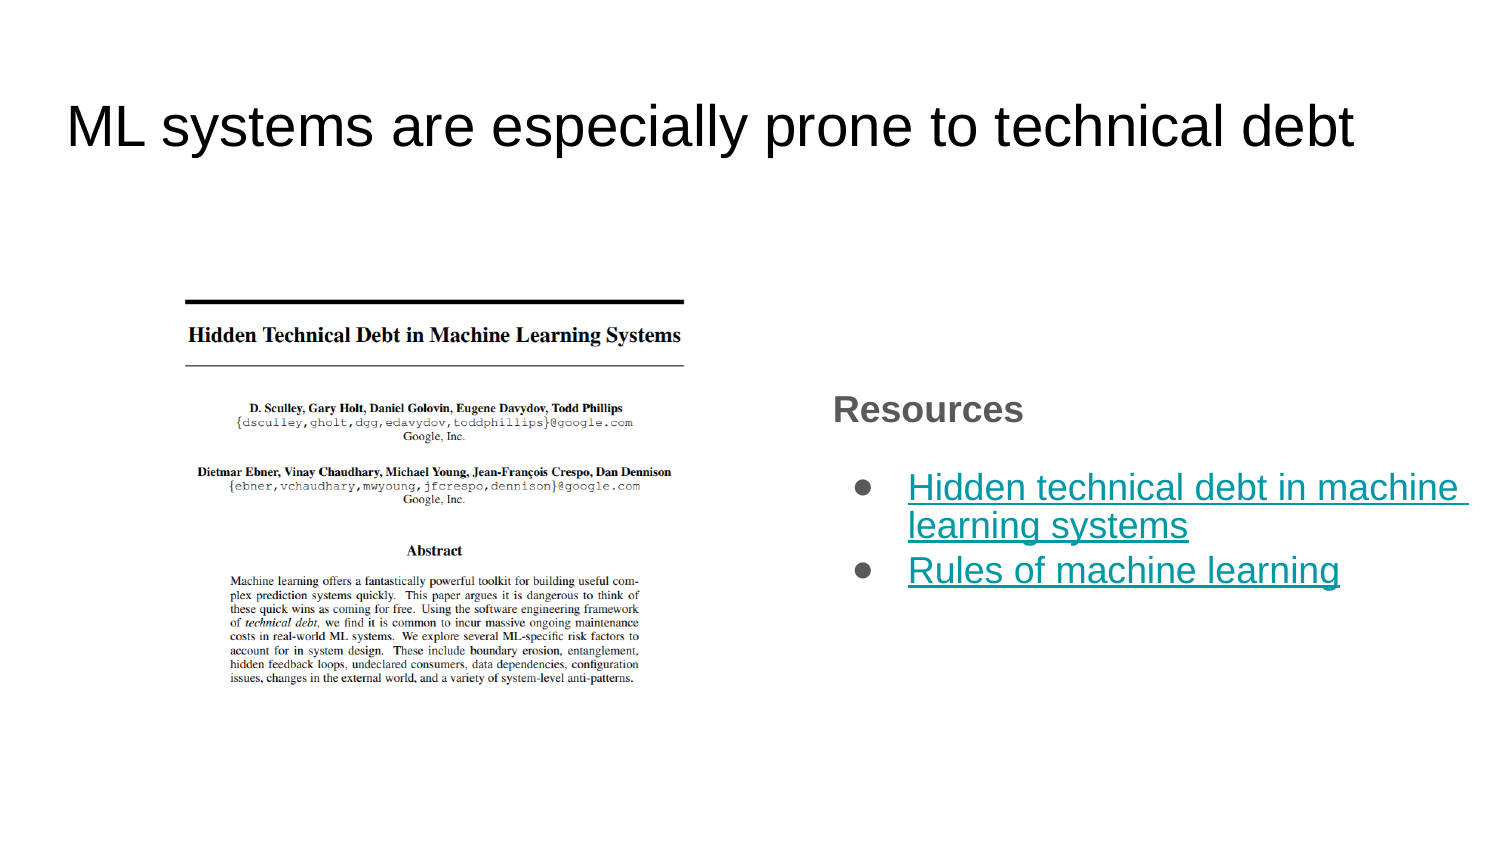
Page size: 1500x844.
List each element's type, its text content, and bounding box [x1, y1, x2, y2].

title ML systems are especially prone to technical debt [51, 72, 1449, 167]
picture [51, 188, 818, 695]
list Resources Hidden technical debt in machine learning systems Rules of machine learning [817, 189, 1489, 750]
